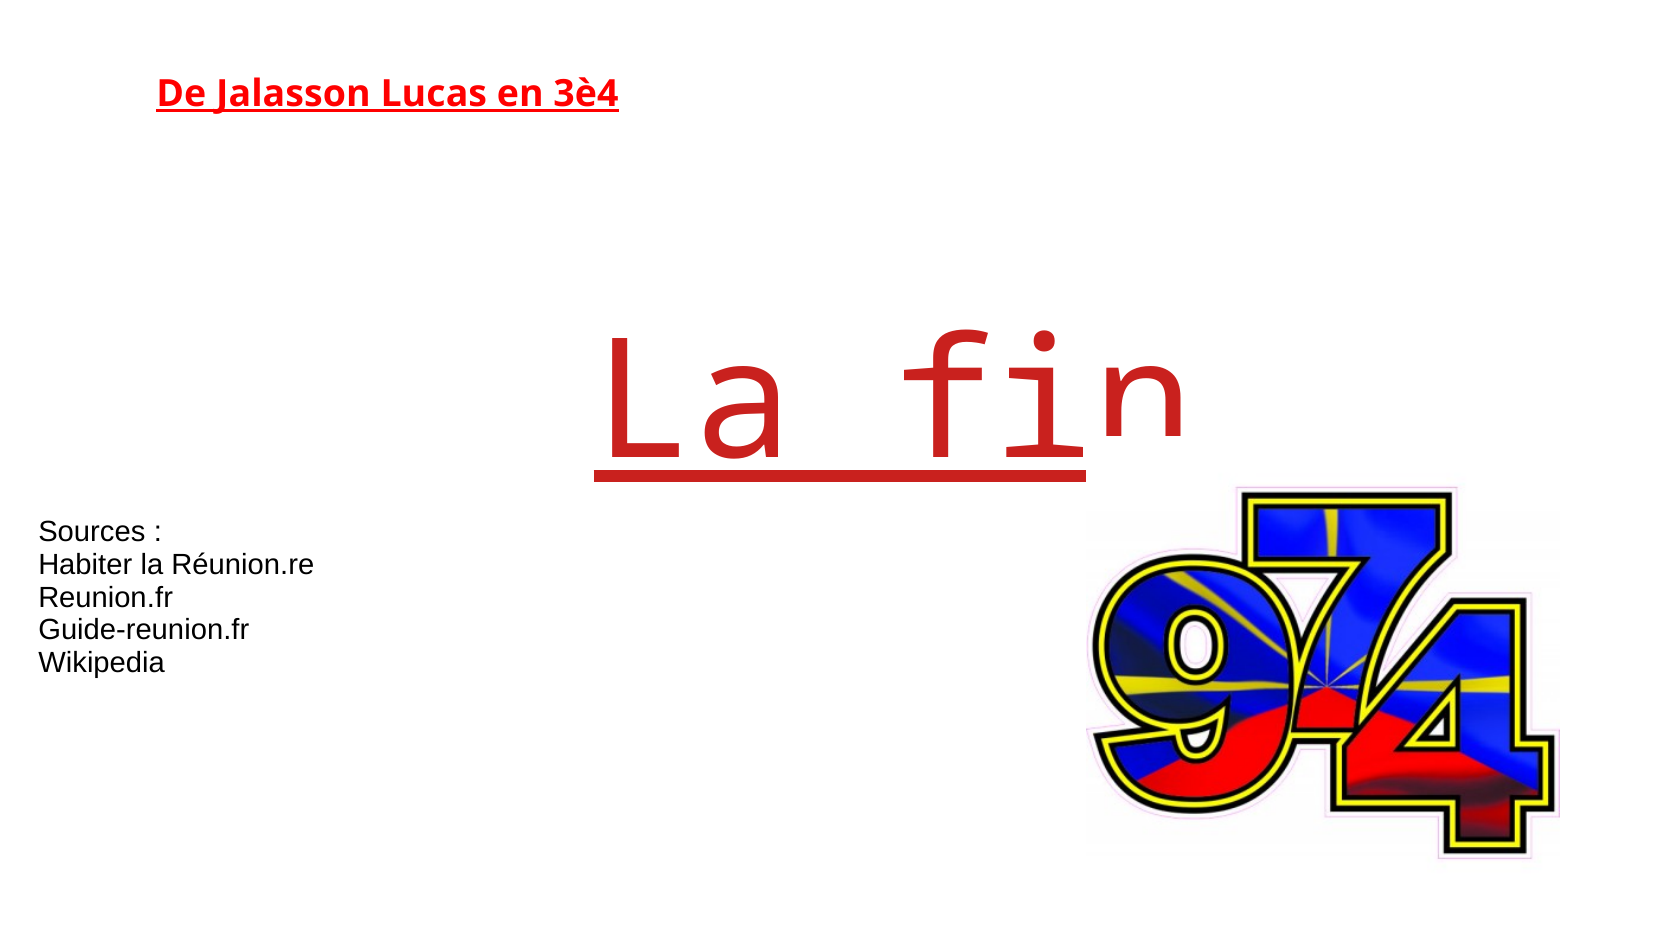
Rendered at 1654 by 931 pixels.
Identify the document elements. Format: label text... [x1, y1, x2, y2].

text_box Sources : Habiter la Réunion.re Reunion.fr Guide-reunion.fr Wikipedia [23, 507, 1086, 687]
picture [1086, 436, 1560, 910]
text_box La fin [578, 271, 1252, 454]
text_box De Jalasson Lucas en 3è4 [141, 59, 756, 125]
